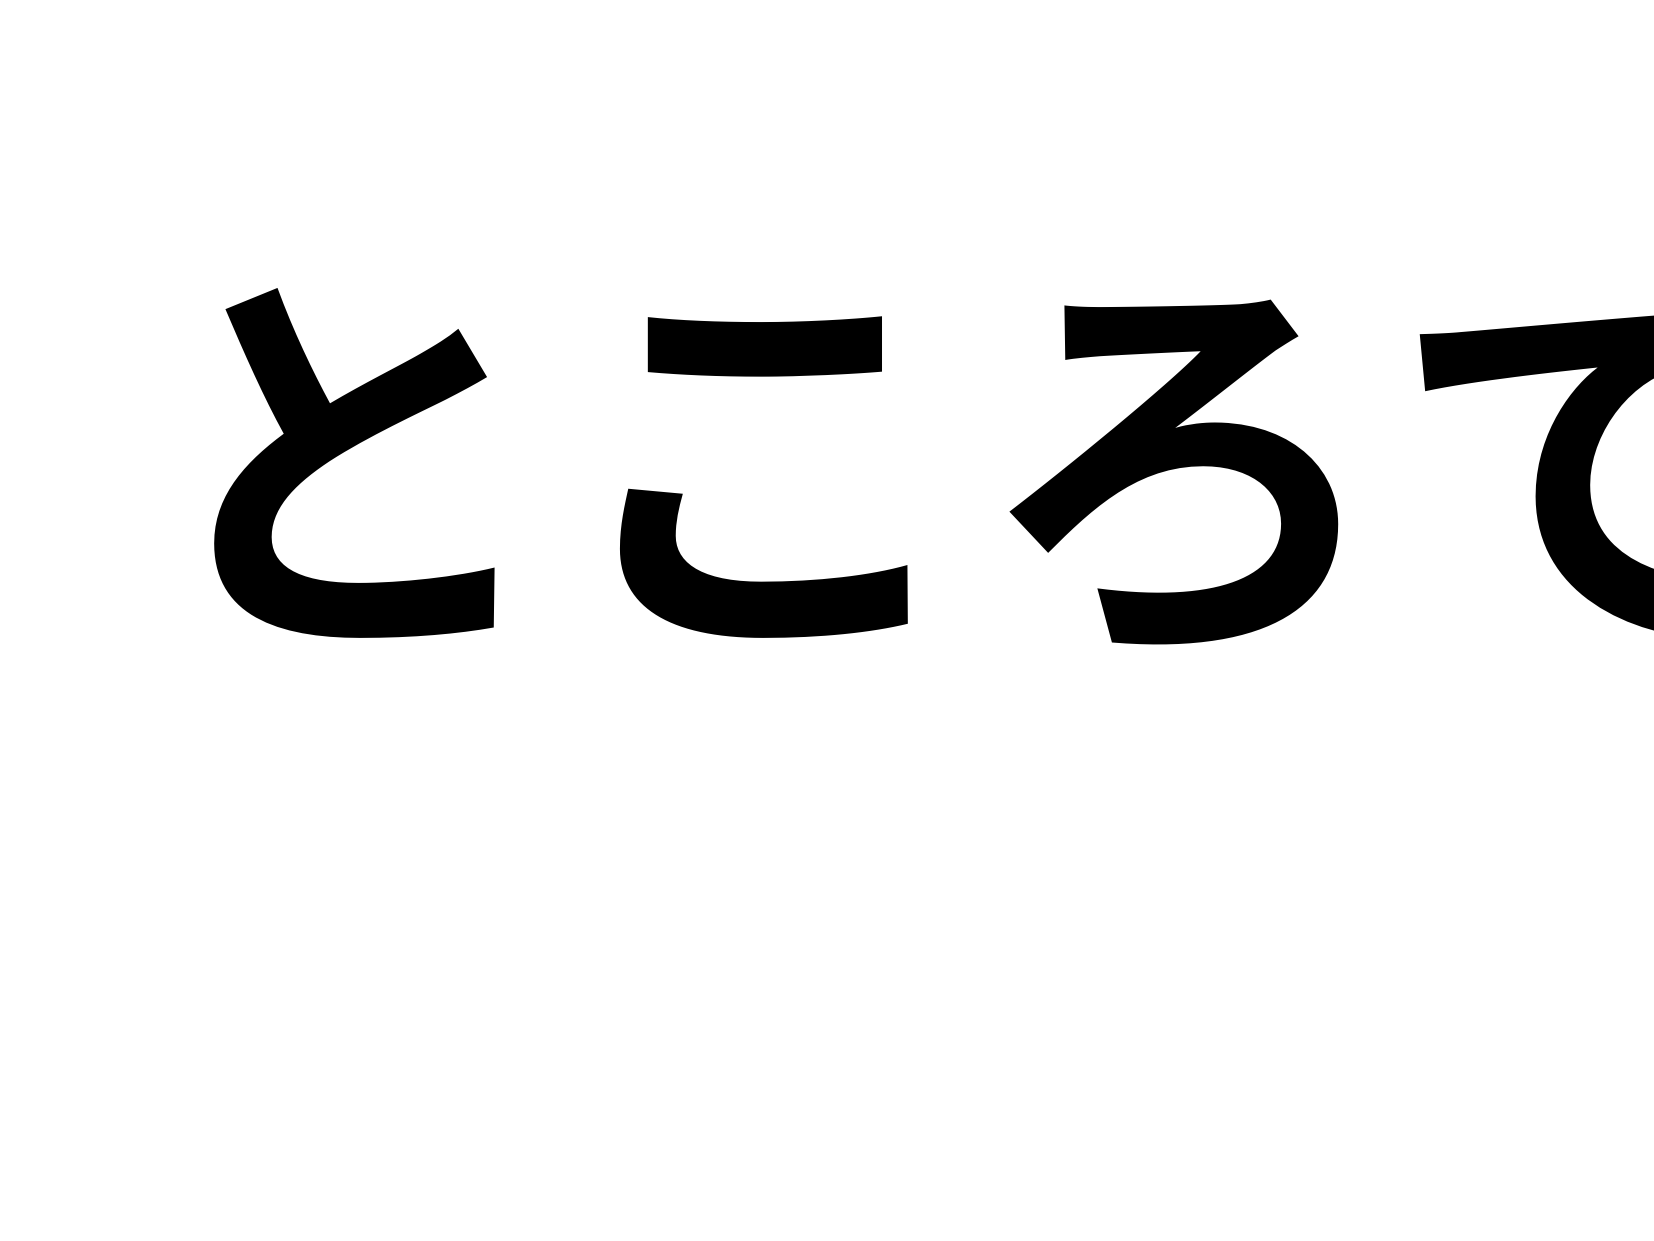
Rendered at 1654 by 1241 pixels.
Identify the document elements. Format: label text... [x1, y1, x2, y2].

text_box ところで [126, 129, 1516, 593]
